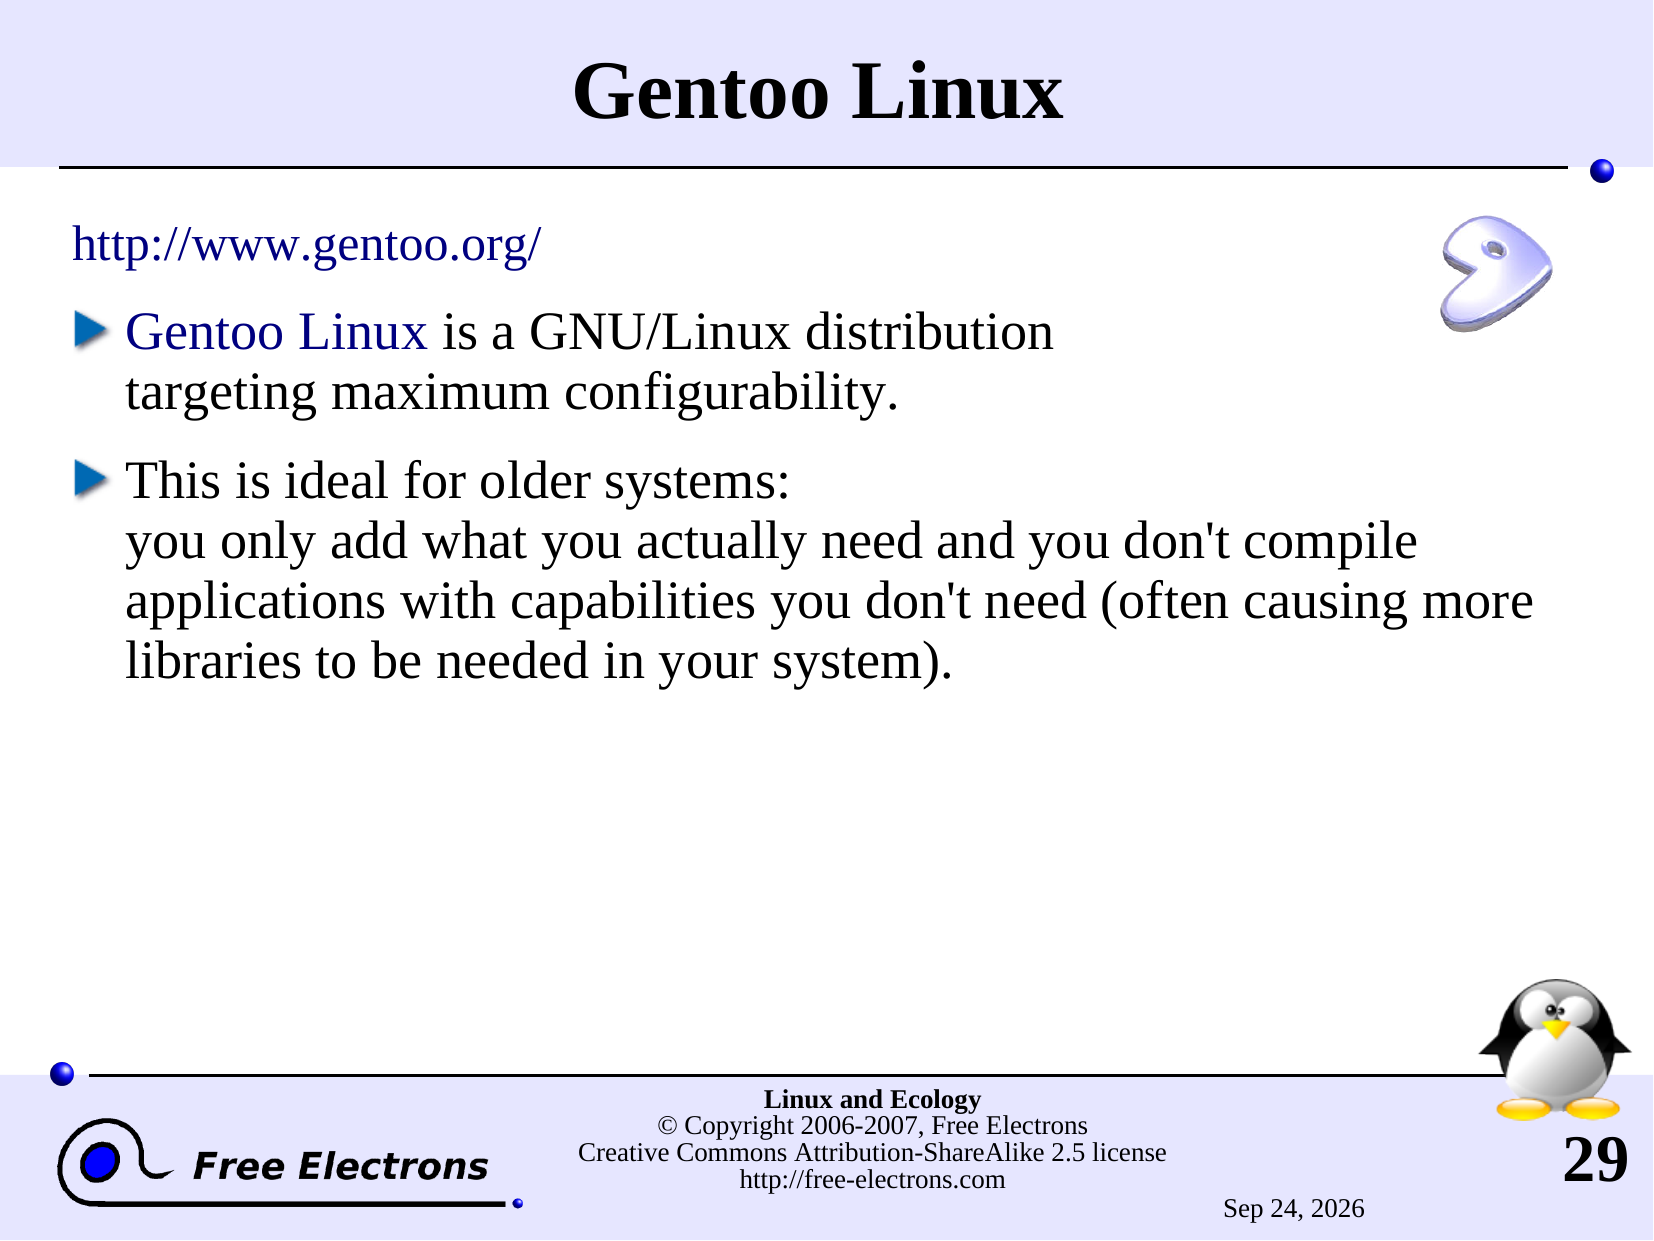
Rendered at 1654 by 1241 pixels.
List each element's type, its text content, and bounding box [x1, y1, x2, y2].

title Gentoo Linux [33, 29, 1604, 153]
picture [50, 1107, 527, 1216]
picture [1476, 979, 1634, 1121]
list http://www.gentoo.org/ Gentoo Linux is a GNU/Linux distribution targeting maximum configurability. This is ideal for older systems: you only add what you actually need and you don't compile applications with capabilities you don't need (often causing more libraries to be needed in your system). [54, 216, 1574, 1066]
picture [1434, 213, 1555, 336]
